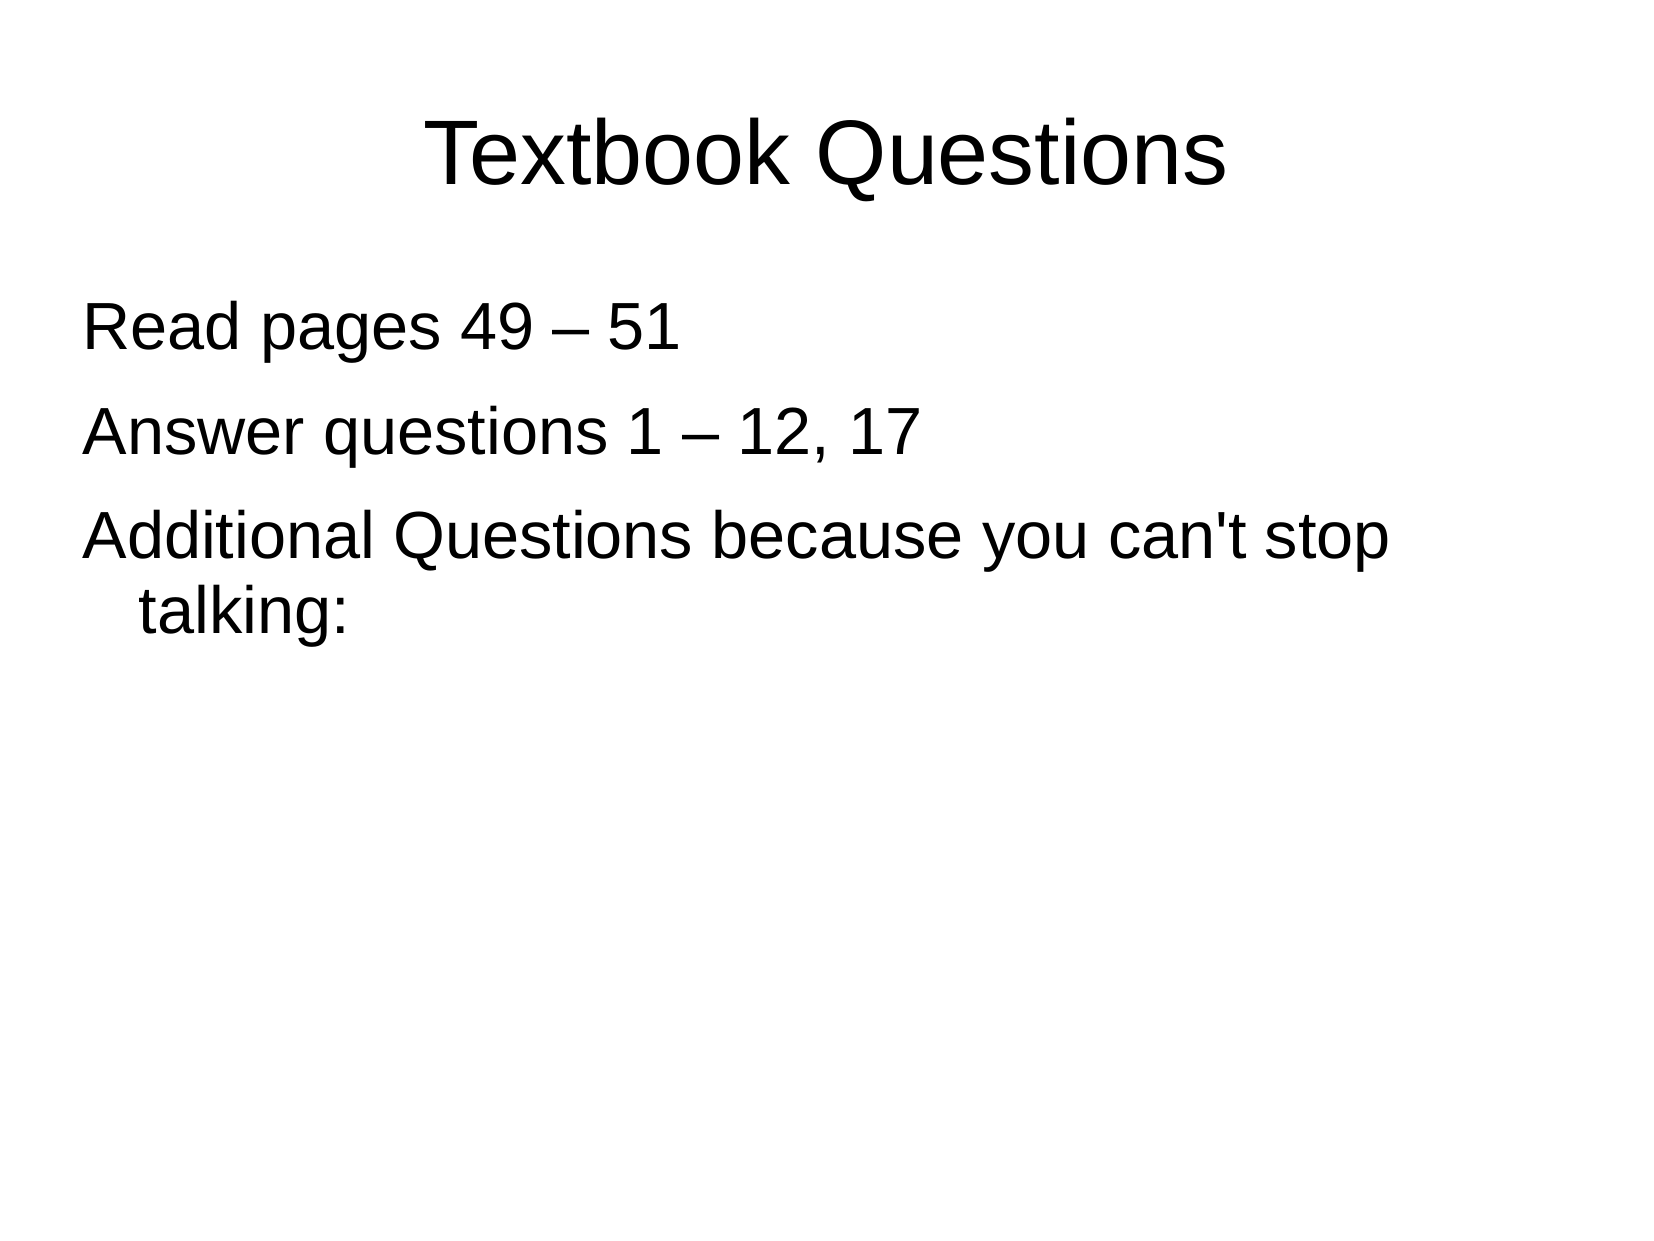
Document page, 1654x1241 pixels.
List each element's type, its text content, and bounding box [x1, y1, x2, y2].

list Read pages 49 – 51 Answer questions 1 – 12, 17 Additional Questions because you can't stop talking: [82, 289, 1571, 1094]
title Textbook Questions [82, 49, 1571, 257]
